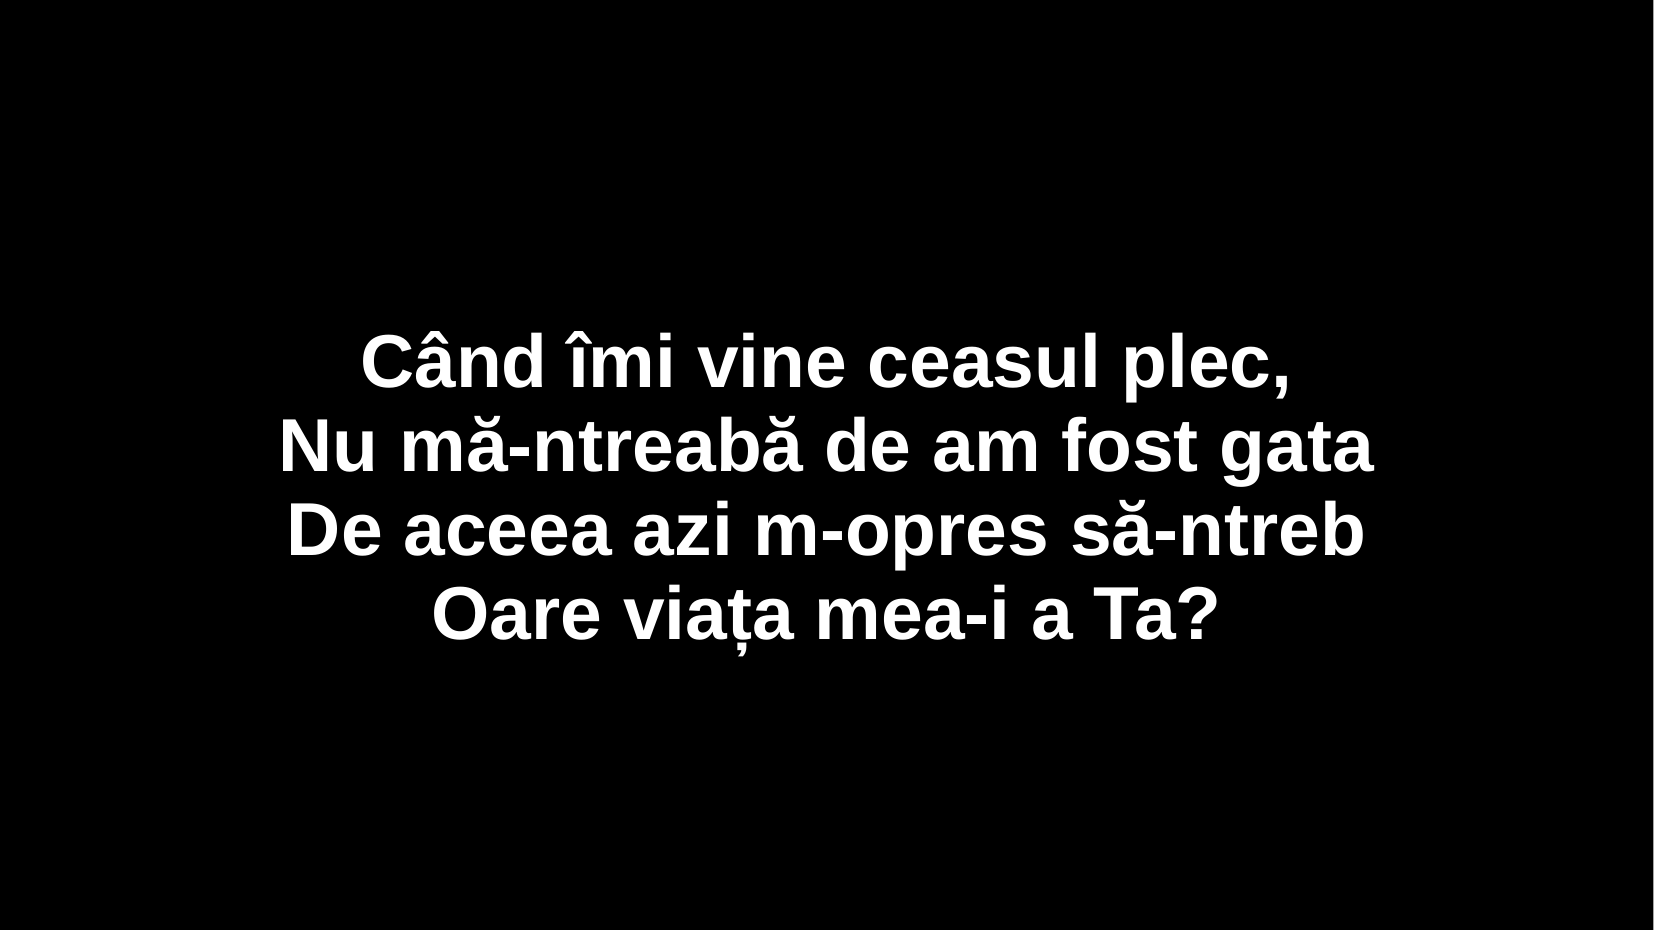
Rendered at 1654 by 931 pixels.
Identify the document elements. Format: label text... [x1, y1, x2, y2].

text_box Când îmi vine ceasul plec, Nu mă-ntreabă de am fost gata De aceea azi m-opres să-ntreb Oare viața mea-i a Ta? [82, 217, 1571, 757]
